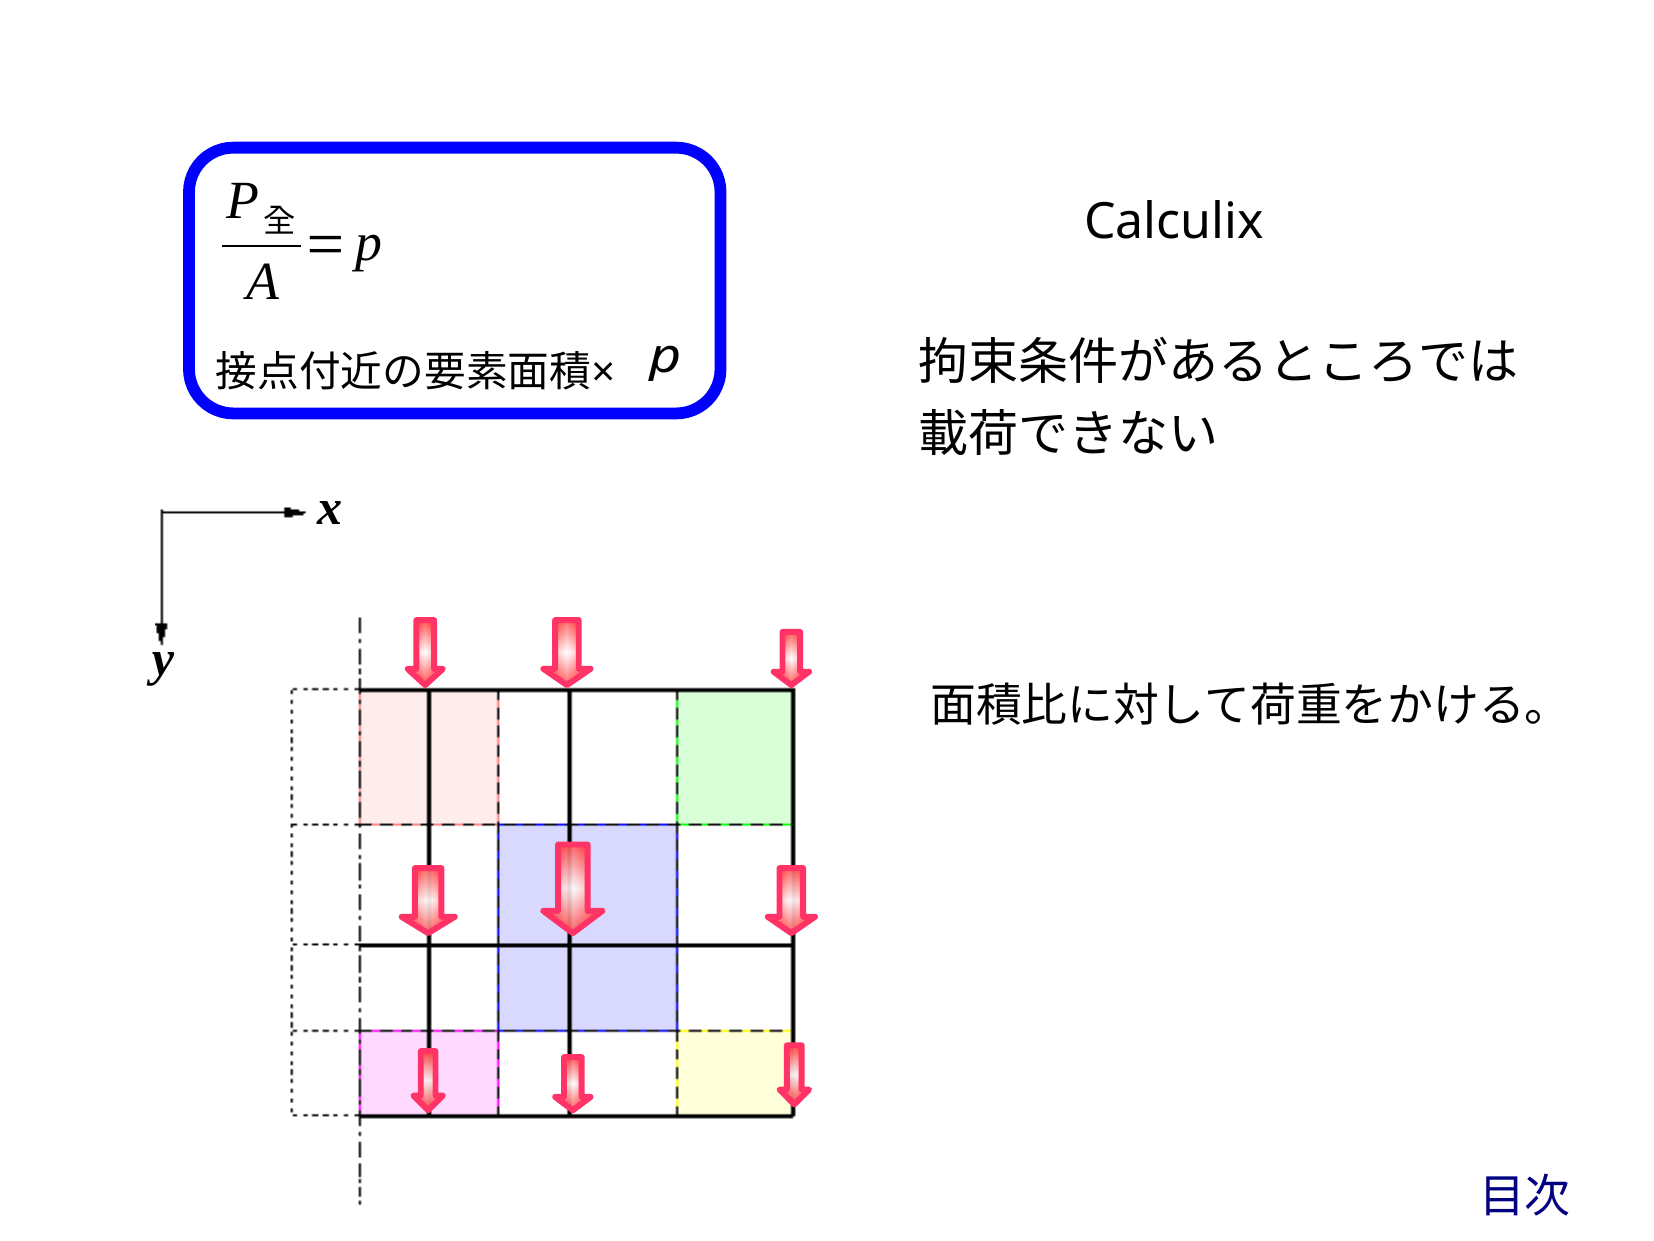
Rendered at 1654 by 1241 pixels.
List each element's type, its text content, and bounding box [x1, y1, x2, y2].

chart [640, 326, 684, 381]
text_box 目次 [1464, 1151, 1654, 1217]
picture [155, 506, 798, 1211]
text_box [413, 1051, 443, 1111]
text_box x [302, 472, 358, 552]
text_box [543, 620, 591, 686]
text_box 接点付近の要素面積× [200, 330, 655, 392]
text_box [773, 631, 810, 686]
text_box [407, 620, 443, 686]
text_box y [137, 623, 189, 703]
text_box [767, 868, 816, 934]
text_box Calculix 拘束条件があるところでは 載荷できない [903, 177, 1583, 452]
text_box [401, 868, 455, 934]
text_box [543, 844, 603, 934]
text_box [555, 1057, 591, 1111]
text_box [779, 1045, 810, 1105]
text_box 面積比に対して荷重をかける。 [915, 661, 1595, 768]
chart [212, 168, 388, 315]
